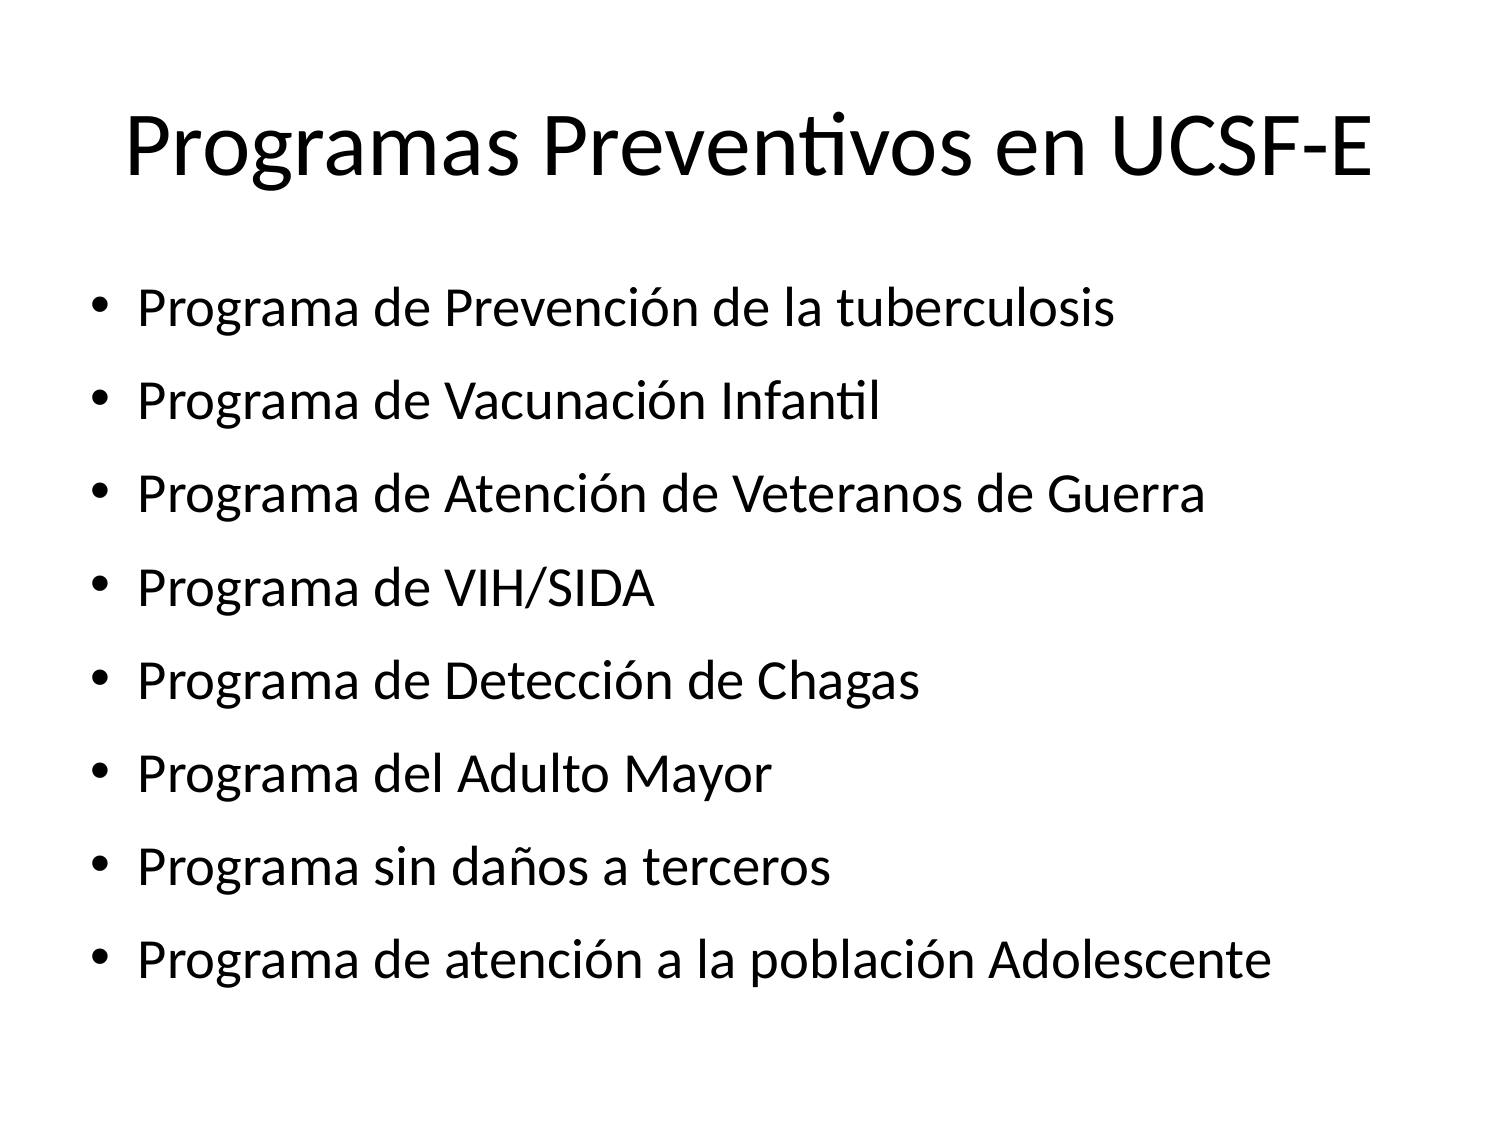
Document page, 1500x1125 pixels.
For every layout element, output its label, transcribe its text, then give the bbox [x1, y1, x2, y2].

title Programas Preventivos en UCSF-E [75, 45, 1425, 233]
list Programa de Prevención de la tuberculosis Programa de Vacunación Infantil Programa de Atención de Veteranos de Guerra Programa de VIH/SIDA Programa de Detección de Chagas Programa del Adulto Mayor Programa sin daños a terceros Programa de atención a la población Adolescente [75, 262, 1425, 1005]
